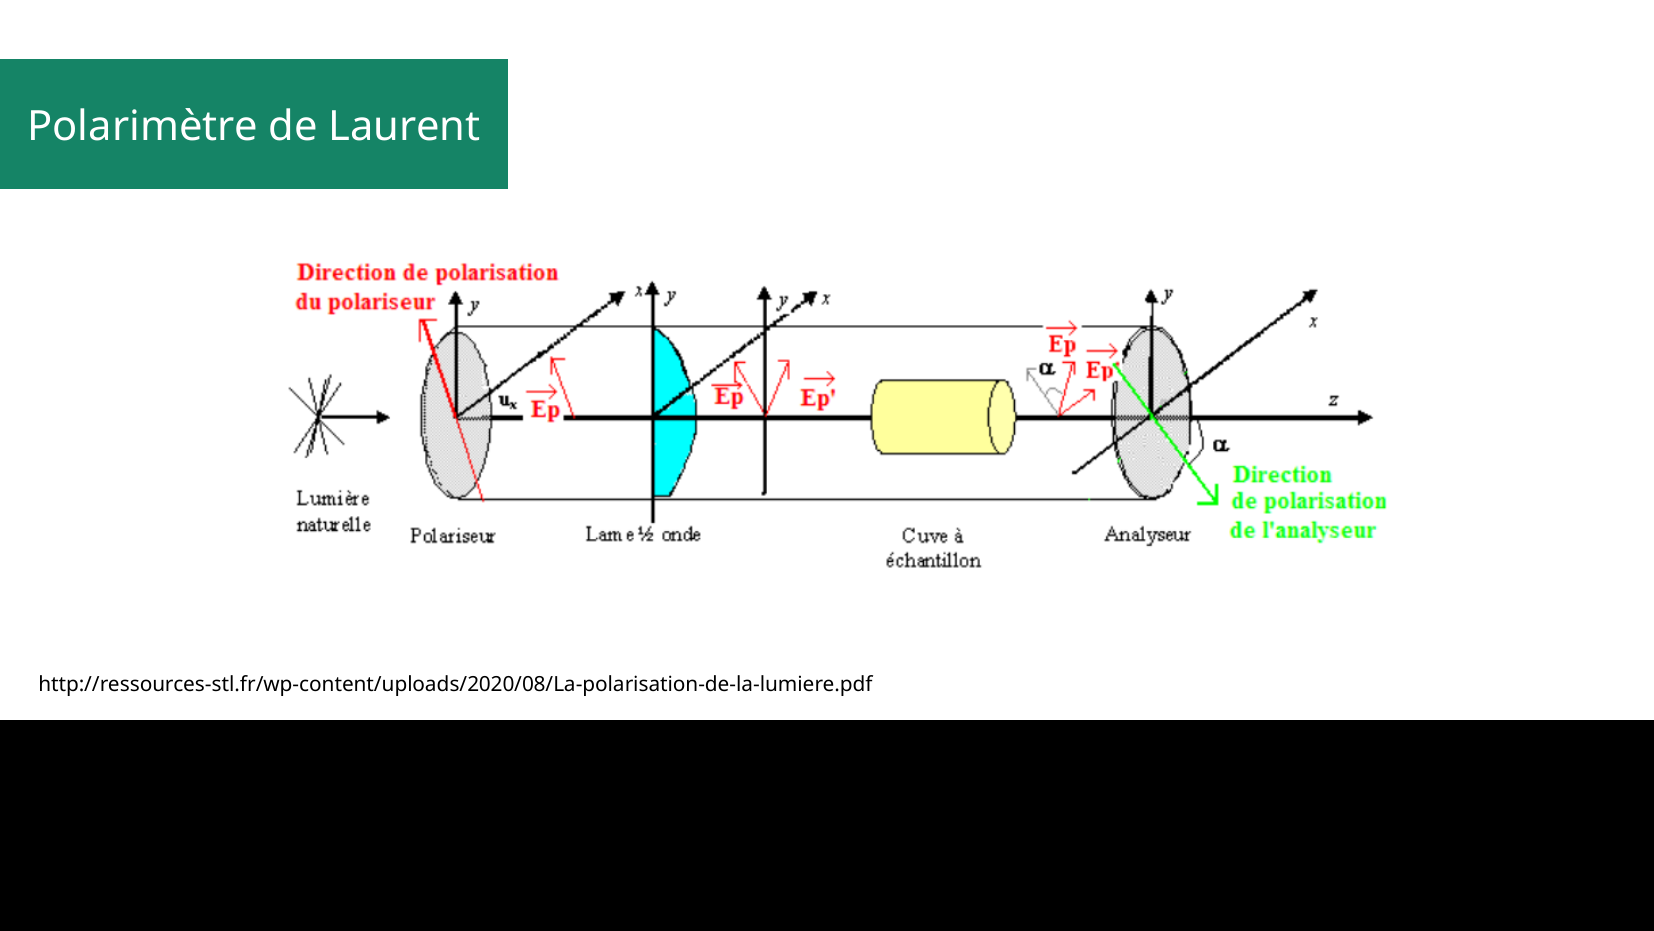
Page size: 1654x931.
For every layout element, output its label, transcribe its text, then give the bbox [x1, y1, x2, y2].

text_box Polarimètre de Laurent [0, 59, 508, 189]
picture [283, 259, 1408, 578]
text_box [0, 720, 1654, 931]
text_box http://ressources-stl.fr/wp-content/uploads/2020/08/La-polarisation-de-la-lumiere.pdf [23, 661, 810, 703]
